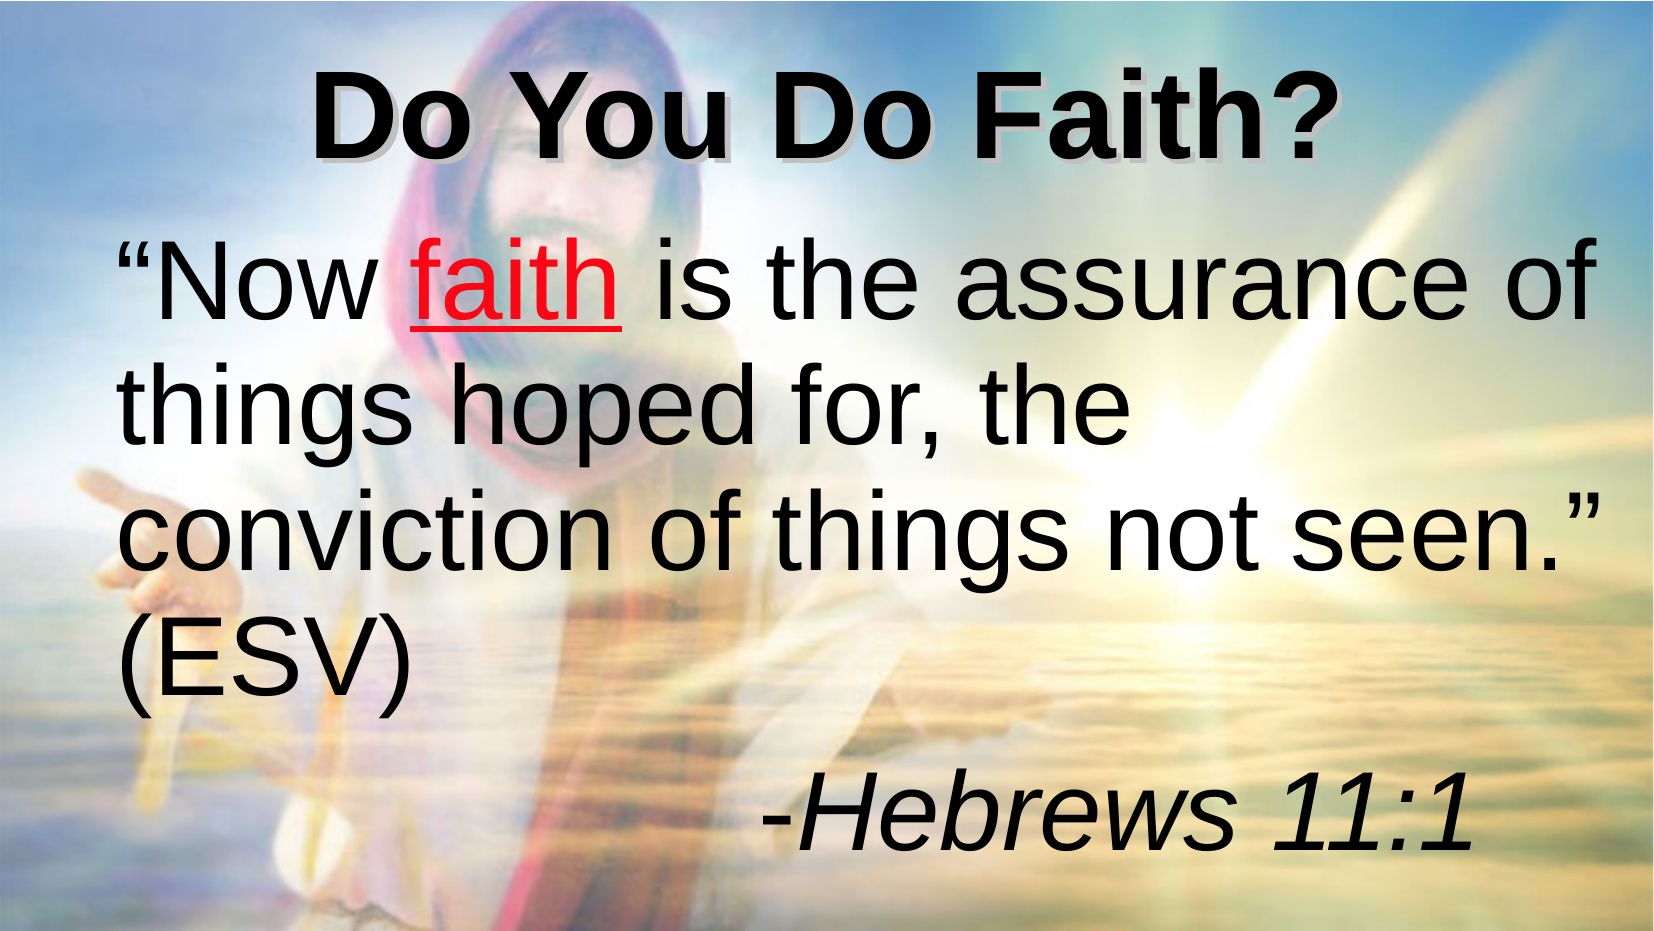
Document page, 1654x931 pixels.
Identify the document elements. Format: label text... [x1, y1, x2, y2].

picture [0, 1, 1654, 931]
list “Now faith is the assurance of things hoped for, the conviction of things not seen.” (ESV) -Hebrews 11:1 [45, 217, 1621, 901]
title Do You Do Faith? [82, 37, 1571, 193]
